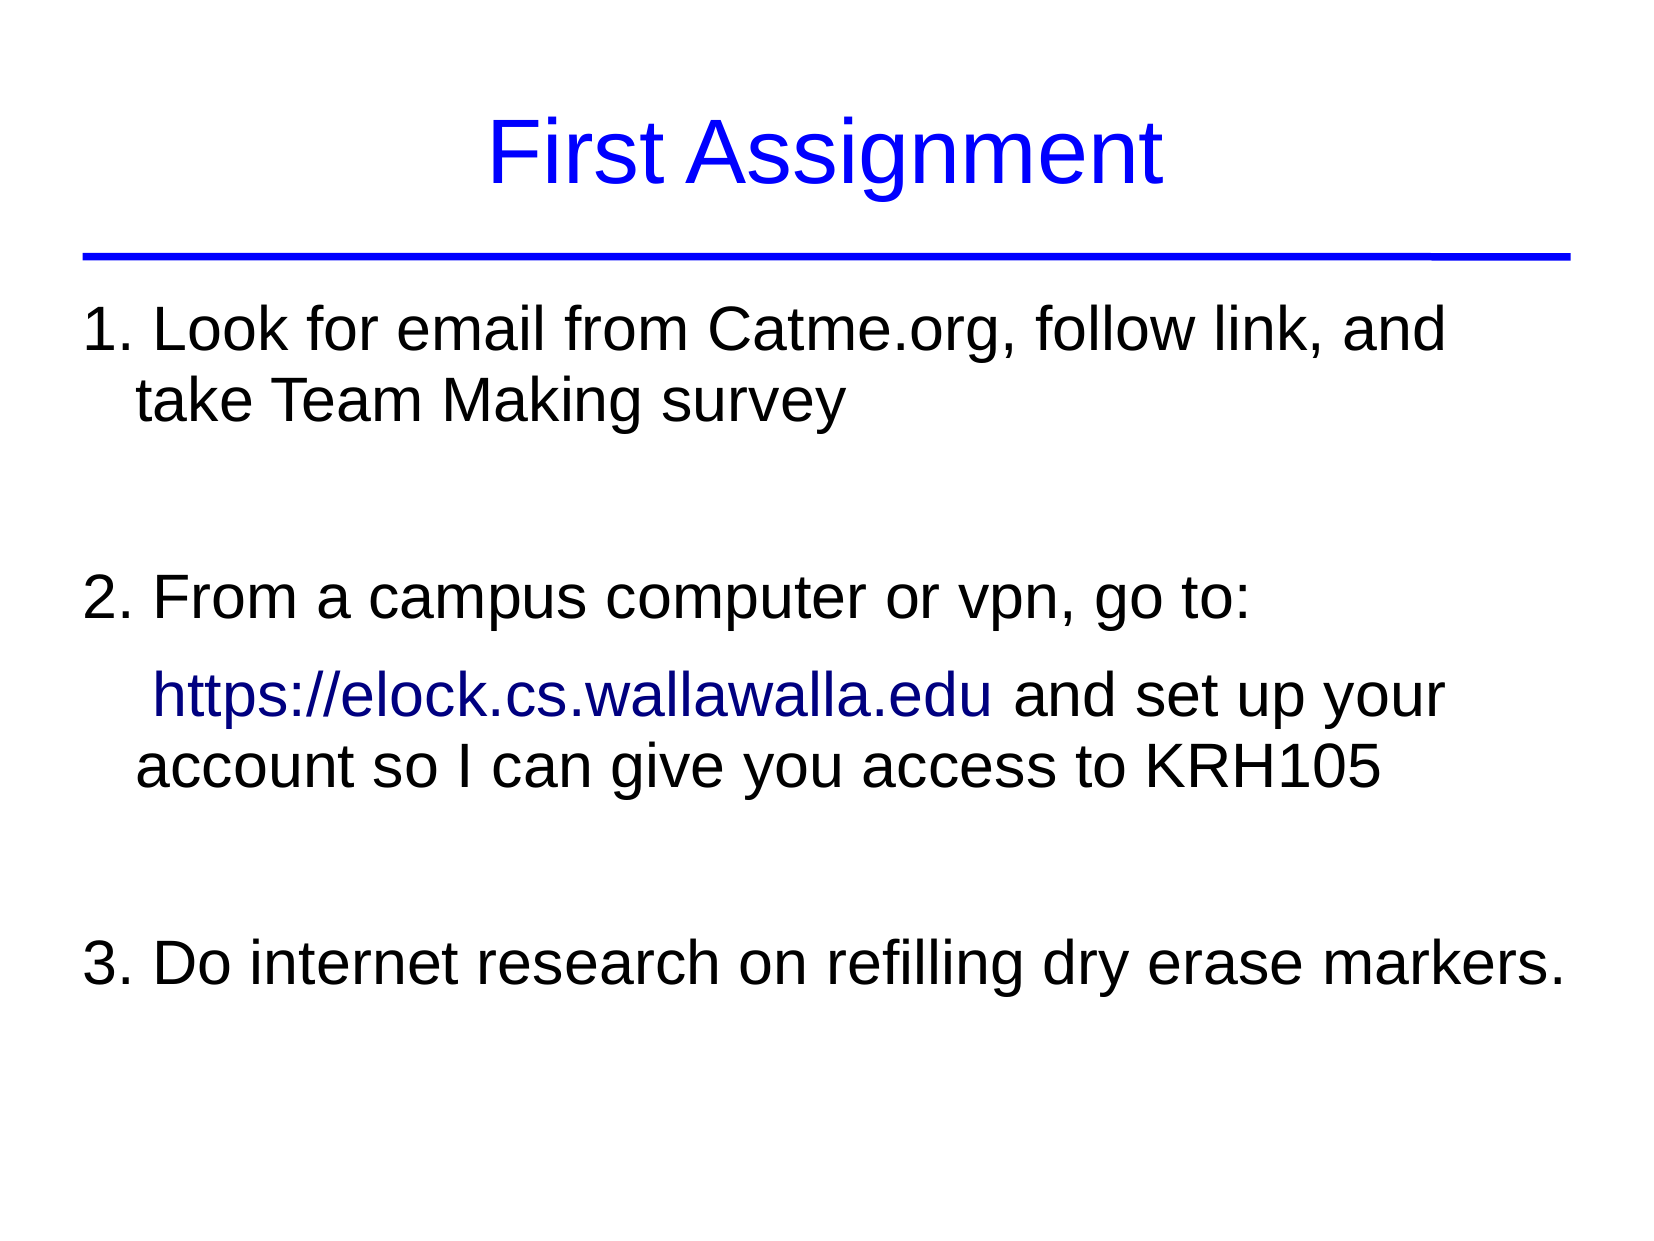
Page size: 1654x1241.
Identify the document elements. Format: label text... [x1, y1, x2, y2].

title First Assignment [82, 49, 1571, 256]
list 1. Look for email from Catme.org, follow link, and take Team Making survey 2. From a campus computer or vpn, go to: https://elock.cs.wallawalla.edu and set up your account so I can give you access to KRH105 3. Do internet research on refilling dry erase markers. [82, 290, 1571, 1009]
